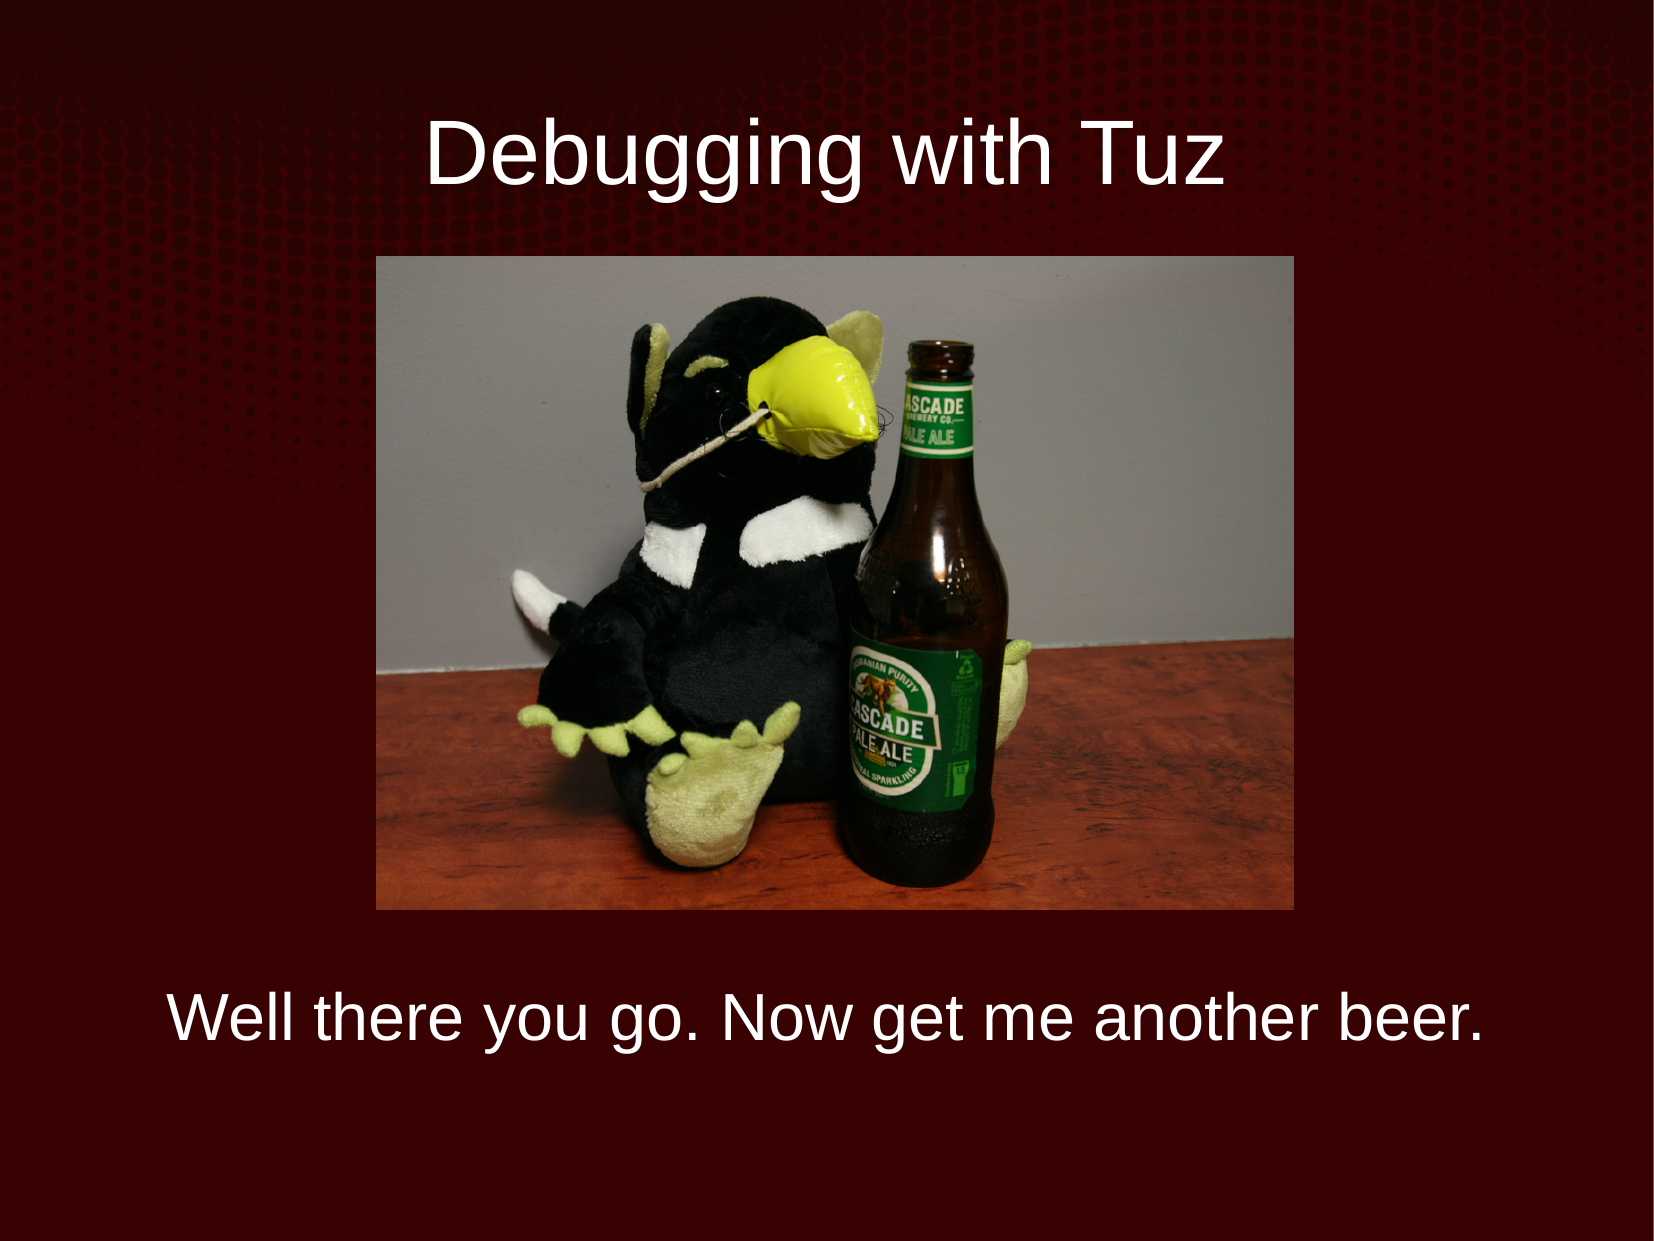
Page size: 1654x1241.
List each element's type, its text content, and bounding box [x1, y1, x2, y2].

list Well there you go. Now get me another beer. [82, 980, 1571, 1158]
title Debugging with Tuz [82, 49, 1571, 257]
picture [0, 0, 1654, 1241]
